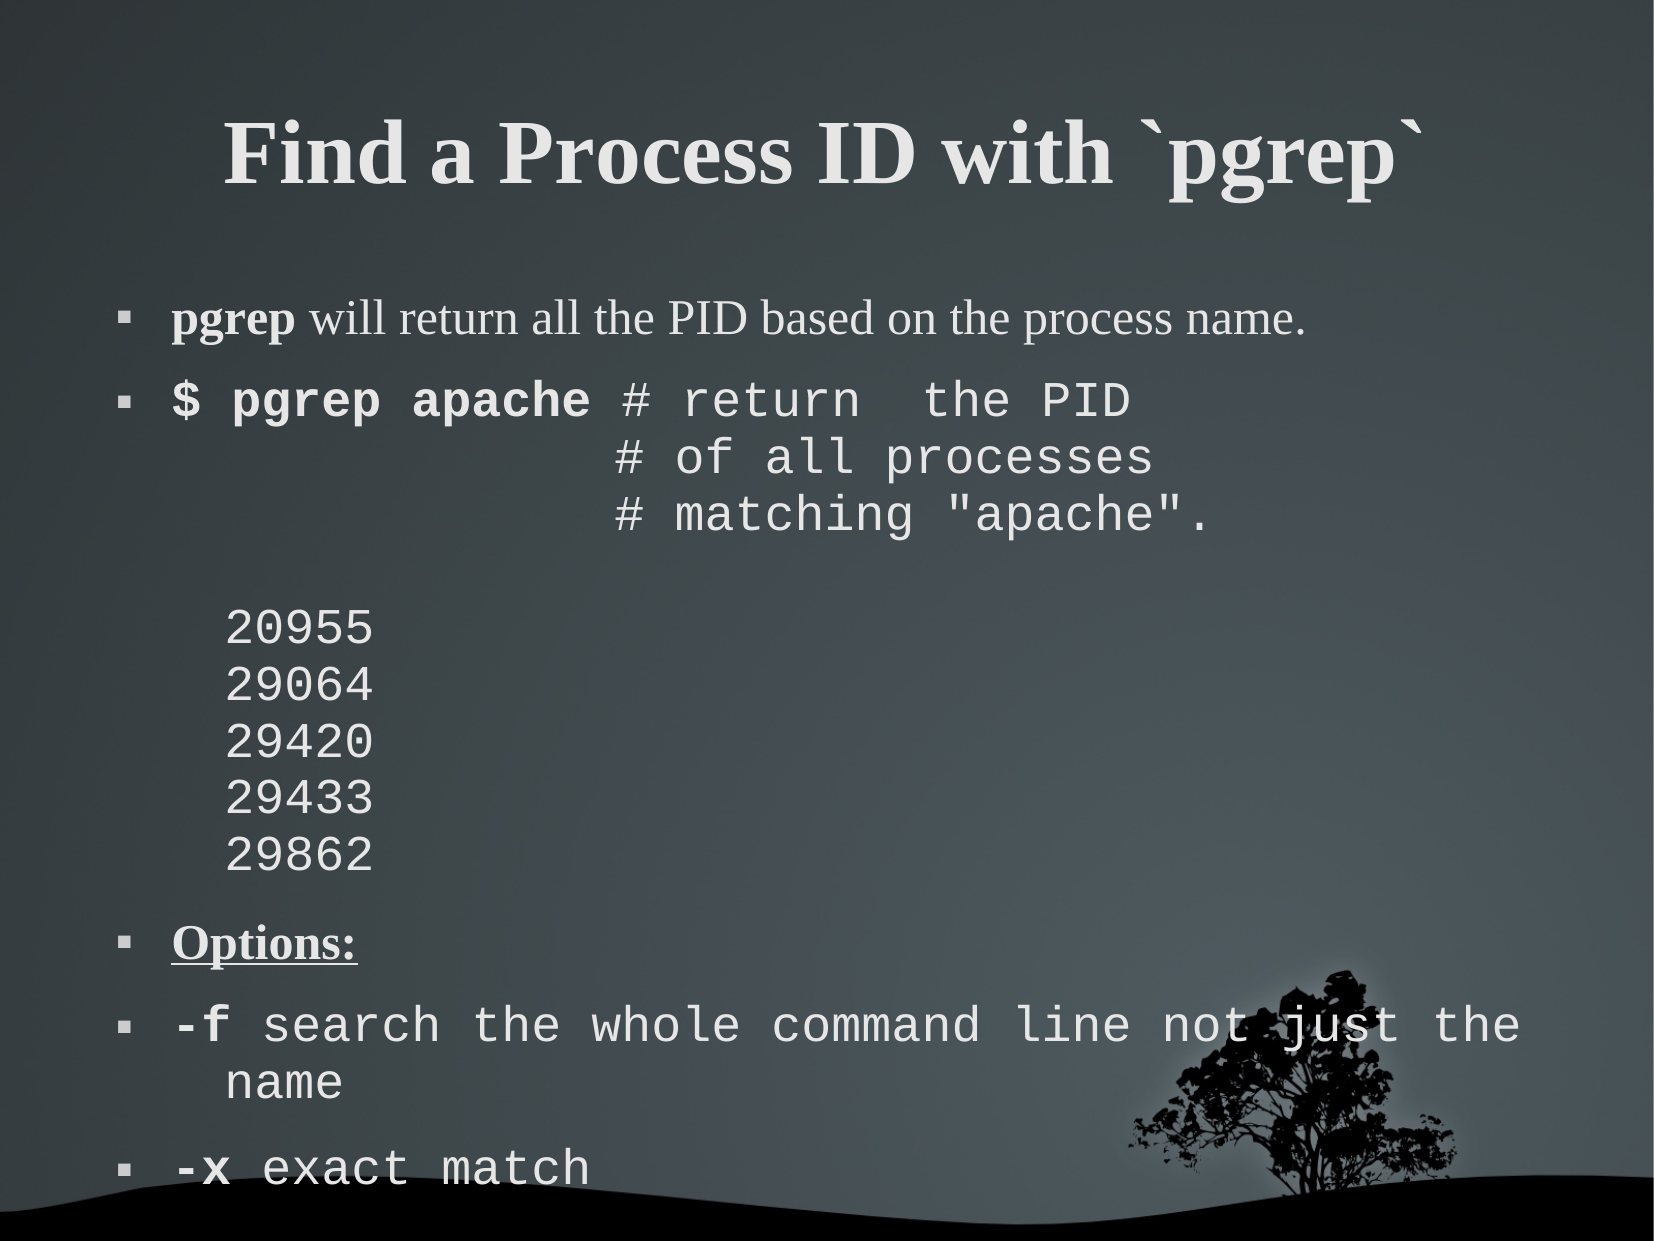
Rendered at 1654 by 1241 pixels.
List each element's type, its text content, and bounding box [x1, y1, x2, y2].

title Find a Process ID with `pgrep` [82, 49, 1571, 257]
picture [0, 0, 1654, 1241]
list pgrep will return all the PID based on the process name. $ pgrep apache # return the PID # of all processes # matching "apache". 20955 29064 29420 29433 29862 Options: -f search the whole command line not just the name -x exact match [82, 290, 1571, 1200]
